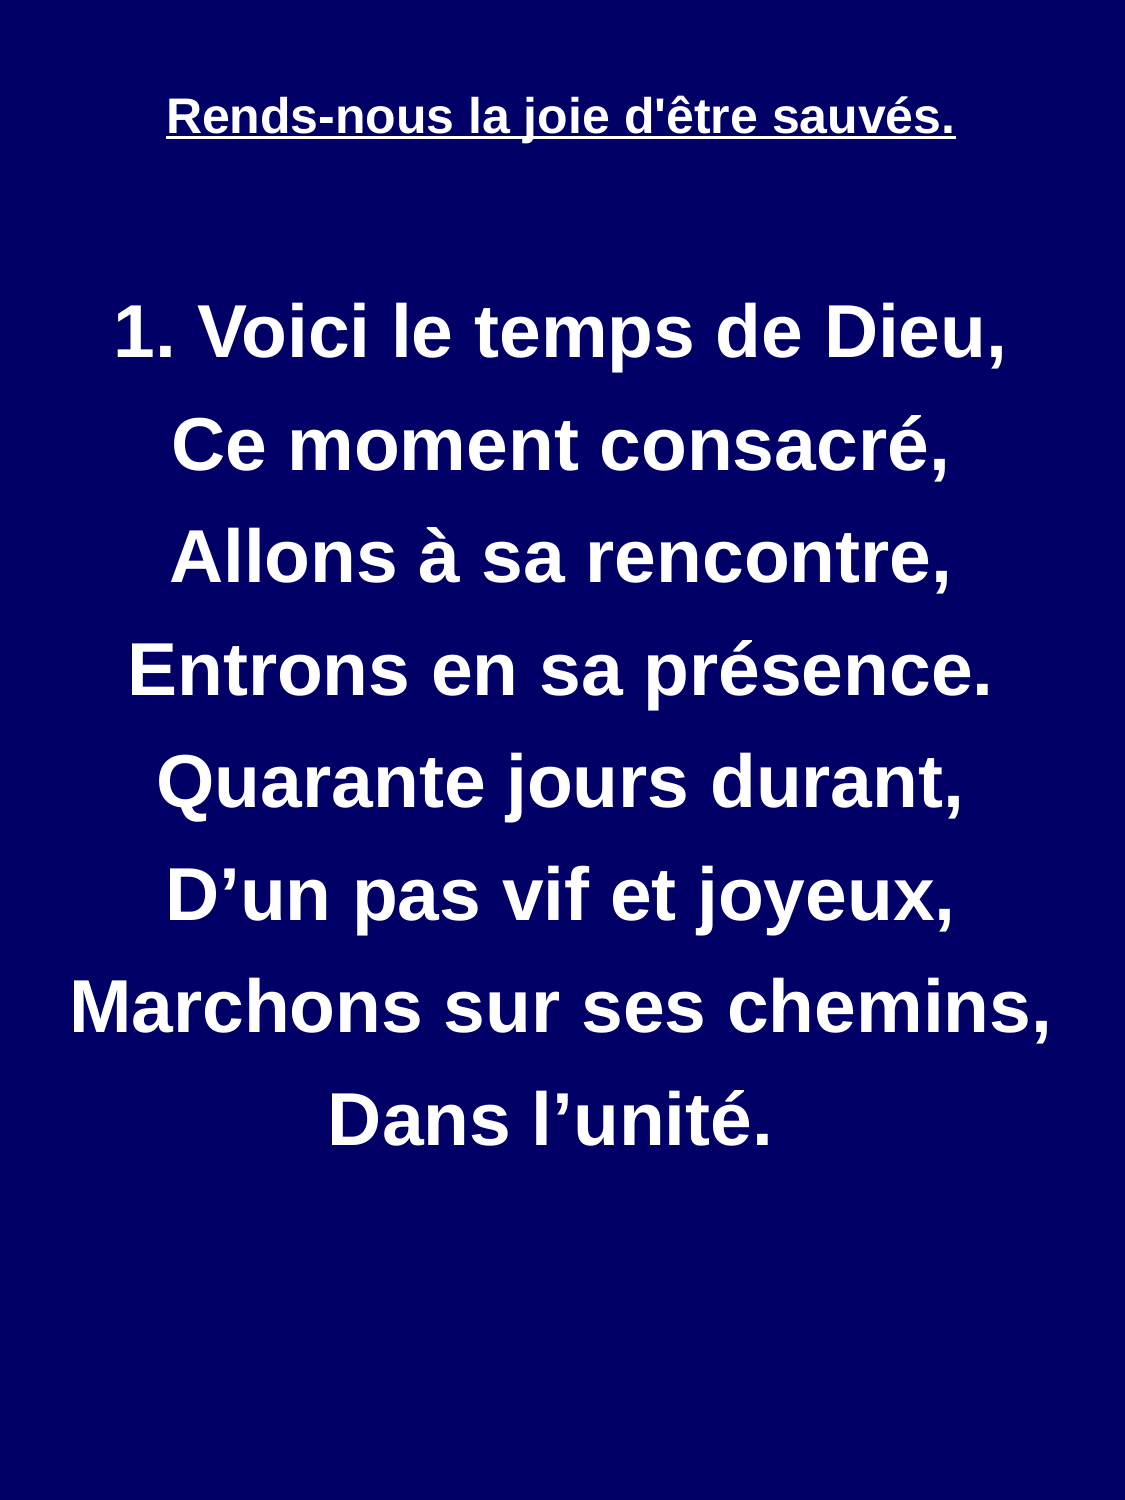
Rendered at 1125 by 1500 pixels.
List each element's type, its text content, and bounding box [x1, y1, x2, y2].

text_box Rends-nous la joie d'être sauvés. 1. Voici le temps de Dieu, Ce moment consacré, Allons à sa rencontre, Entrons en sa présence. Quarante jours durant, D’un pas vif et joyeux, Marchons sur ses chemins, Dans l’unité. [11, 35, 1110, 1441]
